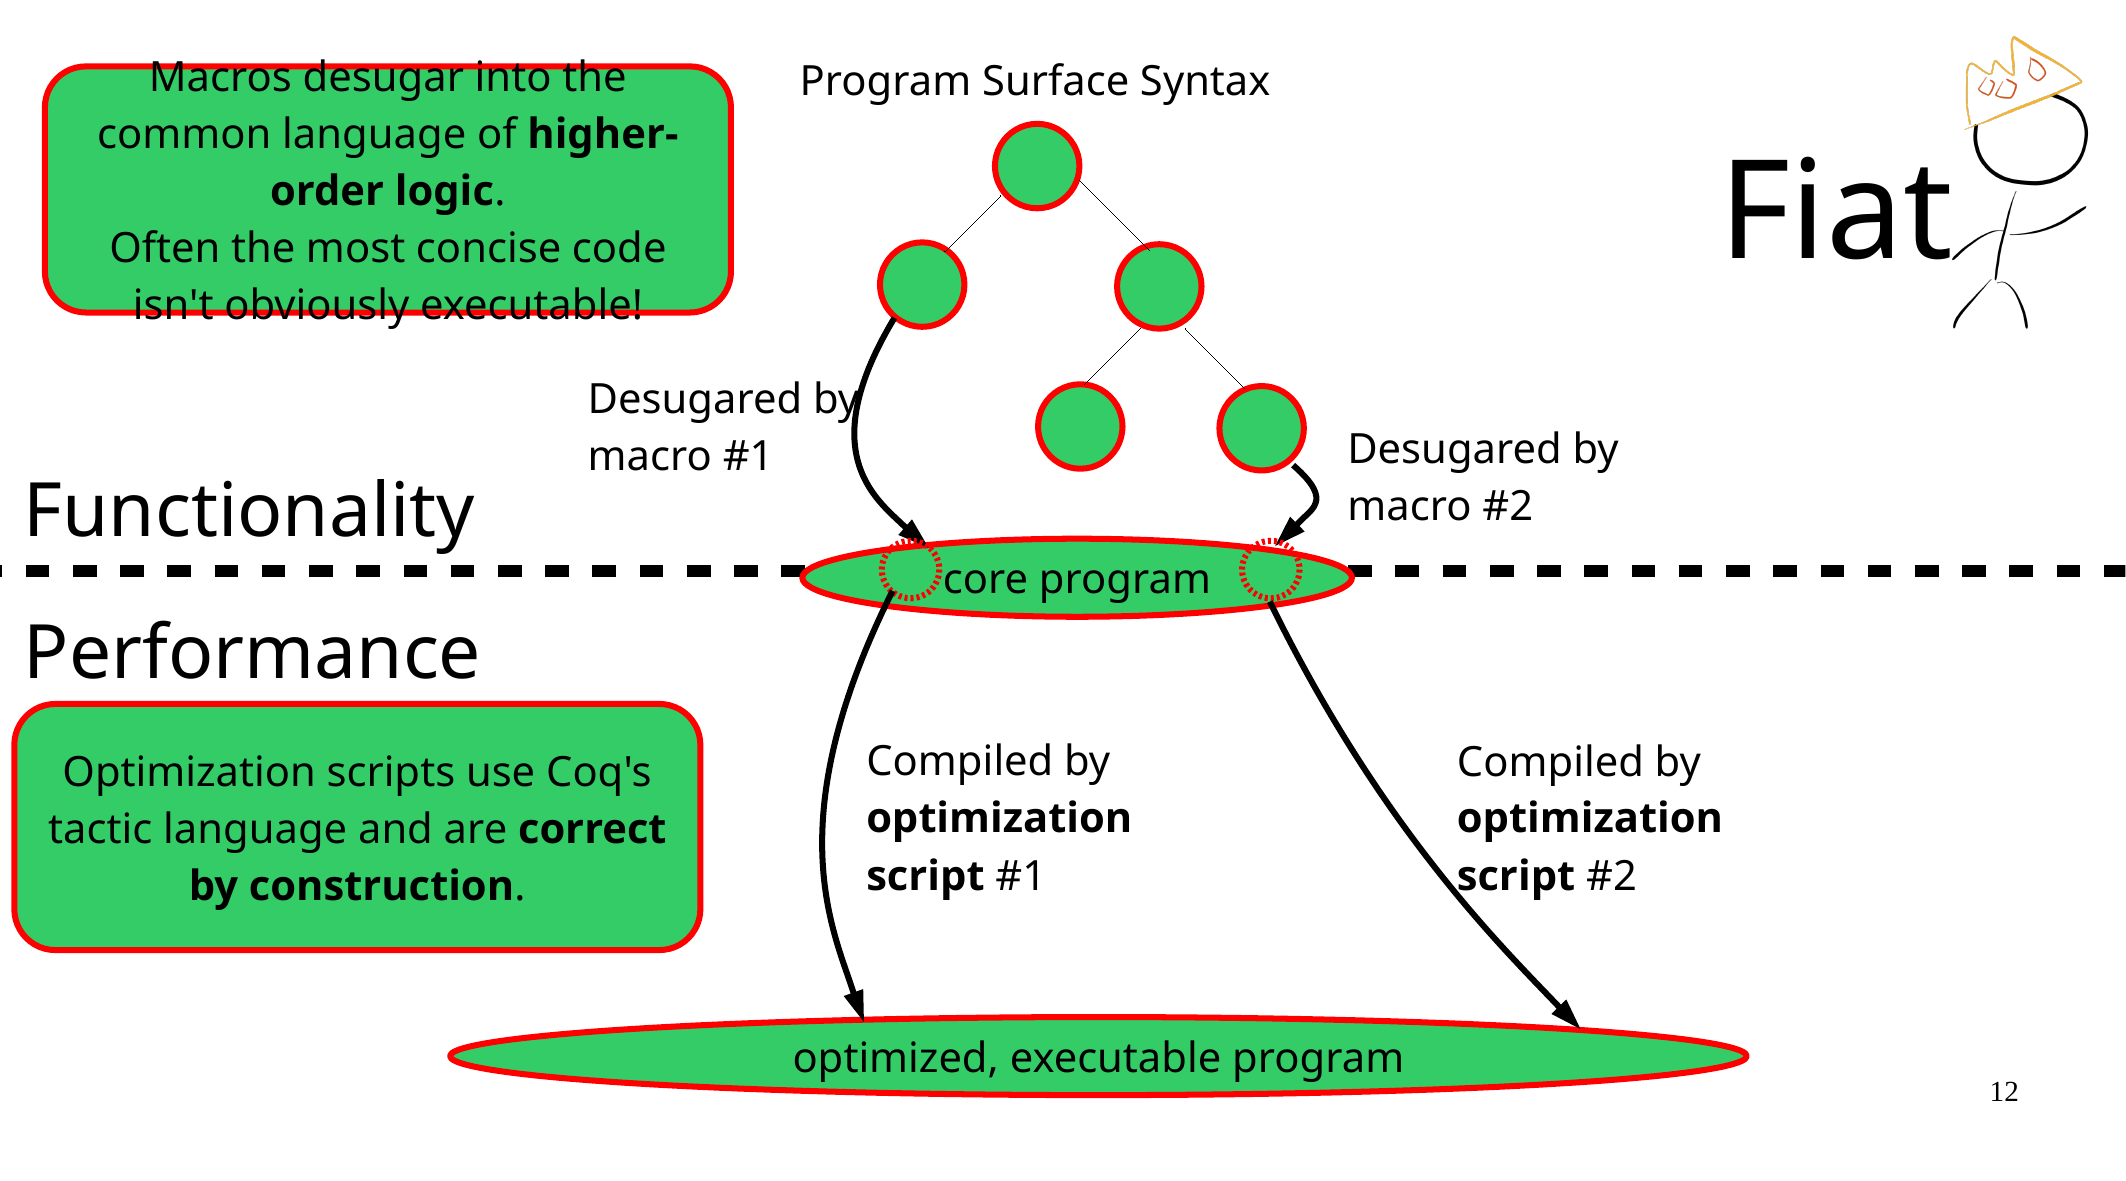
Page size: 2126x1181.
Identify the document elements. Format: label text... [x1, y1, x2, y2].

text_box Desugared by macro #2 [1332, 411, 1620, 525]
text_box Macros desugar into the common language of higher-order logic. Often the most concise code isn't obviously executable! [44, 66, 731, 313]
text_box [1219, 386, 1304, 471]
text_box [879, 242, 965, 327]
text_box Performance [9, 590, 477, 694]
text_box Program Surface Syntax [784, 43, 1264, 107]
text_box optimized, executable program [450, 1017, 1747, 1096]
text_box [994, 123, 1080, 209]
text_box Fiat [1704, 104, 1957, 284]
text_box Optimization scripts use Coq's tactic language and are correct by construction. [14, 703, 701, 951]
picture [1945, 29, 2099, 332]
text_box core program [802, 538, 1352, 617]
text_box Compiled by optimization script #1 [851, 723, 1138, 886]
text_box Functionality [8, 448, 473, 552]
text_box [1038, 384, 1123, 469]
text_box Desugared by macro #1 [572, 361, 860, 474]
text_box Compiled by optimization script #2 [1442, 723, 1729, 886]
text_box [1117, 244, 1202, 329]
